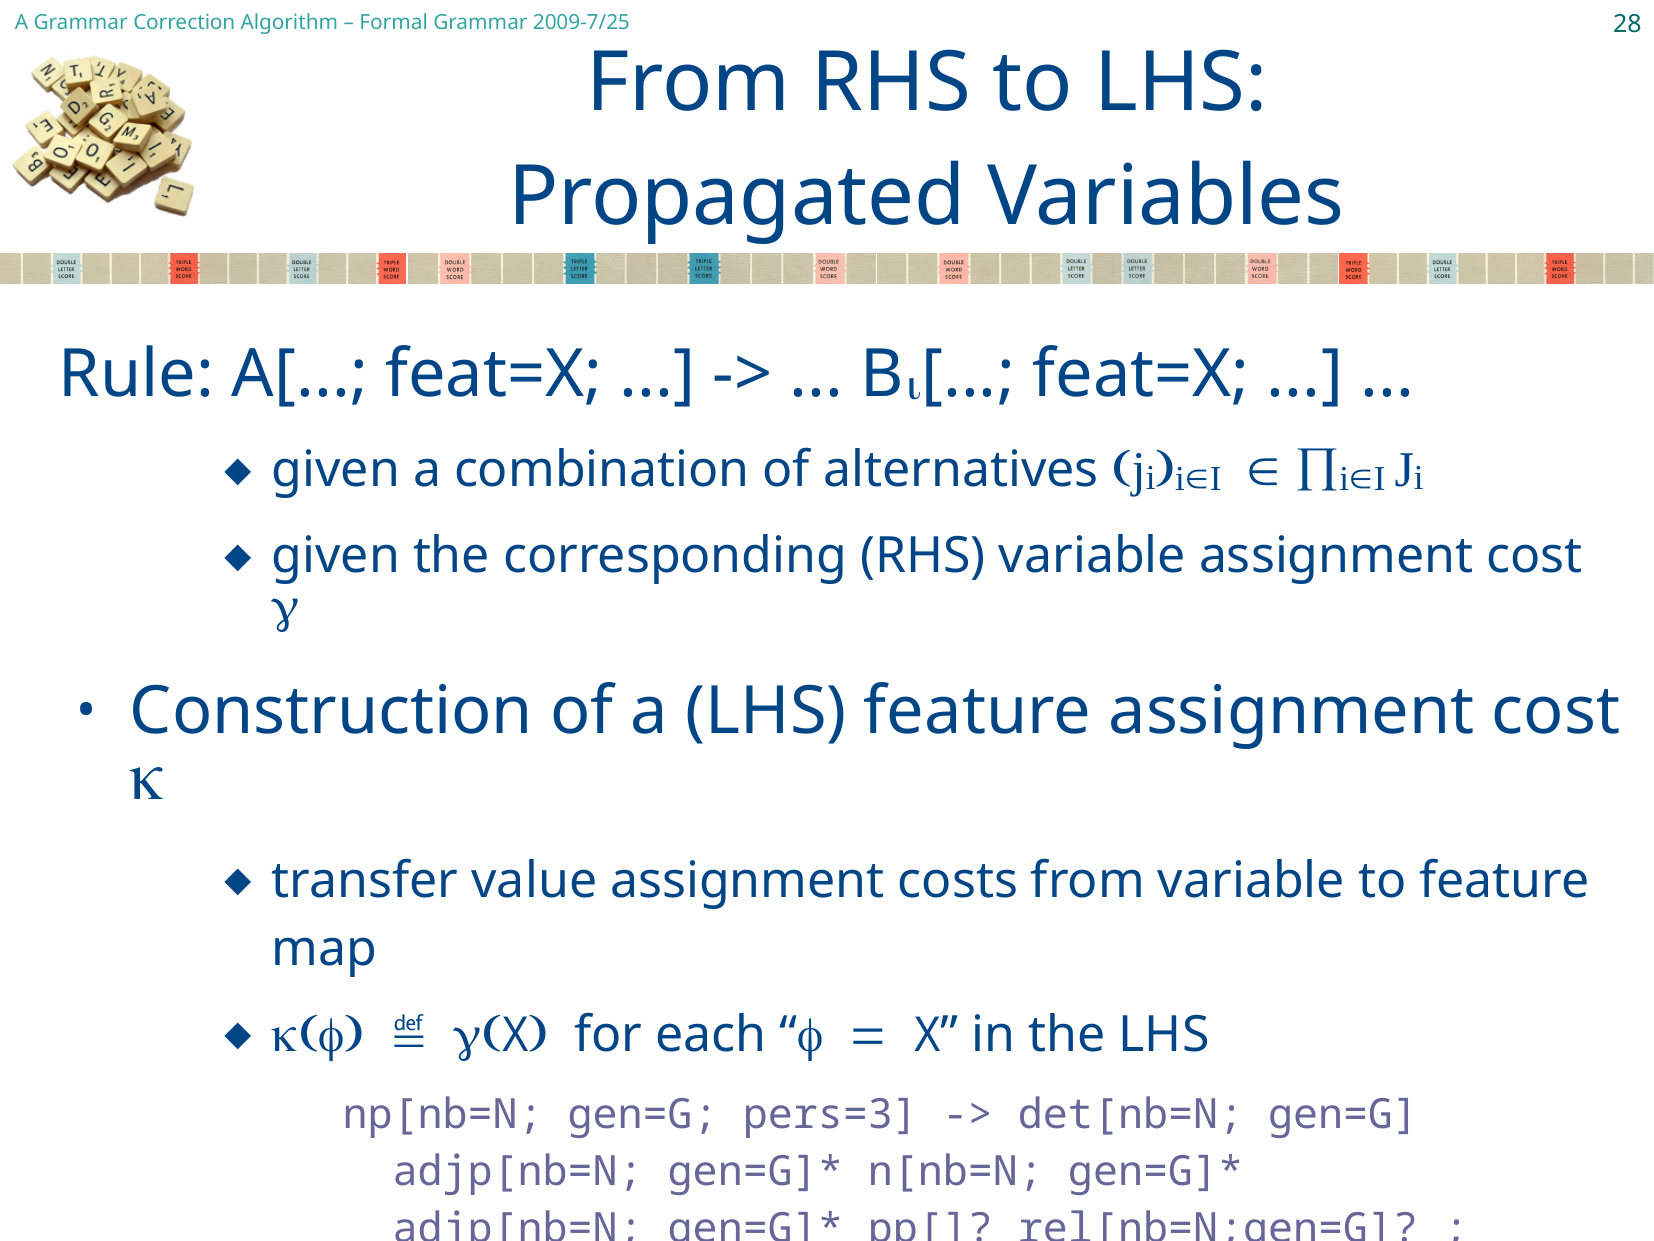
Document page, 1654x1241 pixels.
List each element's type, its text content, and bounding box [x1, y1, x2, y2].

title From RHS to LHS: Propagated Variables [218, 34, 1636, 236]
picture [0, 253, 406, 284]
picture [11, 53, 195, 219]
picture [877, 253, 1338, 284]
picture [1339, 253, 1654, 284]
picture [408, 253, 876, 284]
list Rule: A[...; feat=X; ...] -> ... Bi[...; feat=X; ...] ... given a combination of alternatives (ji)i∈I ∈ ∏i∈I Ji given the corresponding (RHS) variable assignment cost γ Construction of a (LHS) feature assignment cost κ transfer value assignment costs from variable to feature map κ(ϕ) ≝ γ(X) for each “ϕ = X” in the LHS np[nb=N; gen=G; pers=3] -> det[nb=N; gen=G] adjp[nb=N; gen=G]* n[nb=N; gen=G]* adjp[nb=N; gen=G]* pp[]? rel[nb=N;gen=G]? ; γ = (N  (sg  4, pl  7), G  (masc  4, fem  6)) κ = (nb  (sg  4, pl  7), gen  (masc  4, fem  6)) [59, 324, 1625, 1219]
